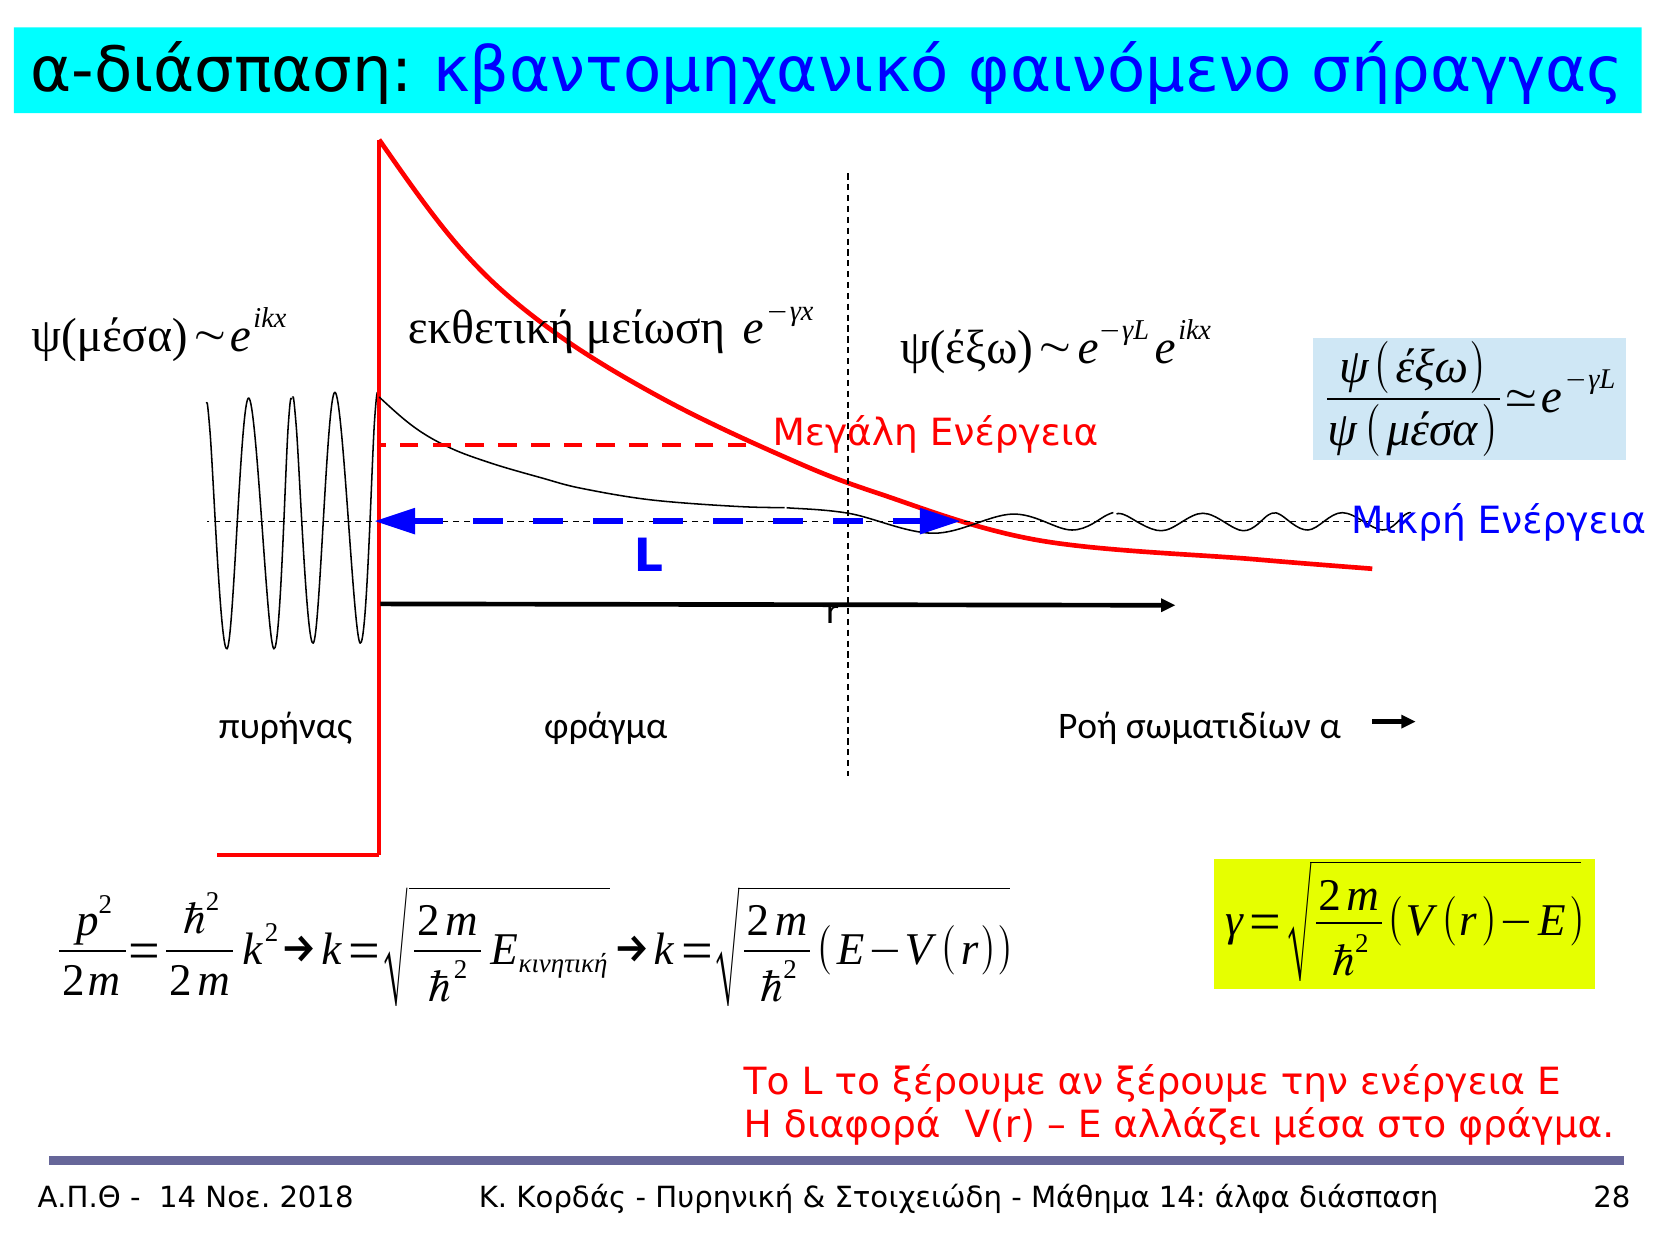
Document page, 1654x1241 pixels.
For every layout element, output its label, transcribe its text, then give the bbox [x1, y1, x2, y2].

chart [45, 884, 1024, 1016]
text_box φράγμα [379, 693, 833, 754]
chart [1312, 337, 1626, 461]
text_box r [783, 578, 882, 639]
chart [1213, 859, 1596, 989]
text_box Μικρή Ενέργεια [1336, 491, 1654, 551]
title α-διάσπαση: κβαντομηχανικό φαινόμενο σήραγγας [13, 27, 1642, 114]
text_box πυρήνας [179, 693, 379, 754]
text_box Ροή σωματιδίων α [962, 693, 1437, 754]
text_box Το L το ξέρουμε αν ξέρουμε την ενέργεια Ε Η διαφορά V(r) – Ε αλλάζει μέσα στο φράγμα. [729, 1052, 1631, 1155]
chart [396, 292, 826, 354]
chart [19, 300, 301, 361]
text_box Μεγάλη Ενέργεια [757, 403, 1114, 462]
text_box L [619, 522, 679, 591]
chart [888, 312, 1224, 374]
